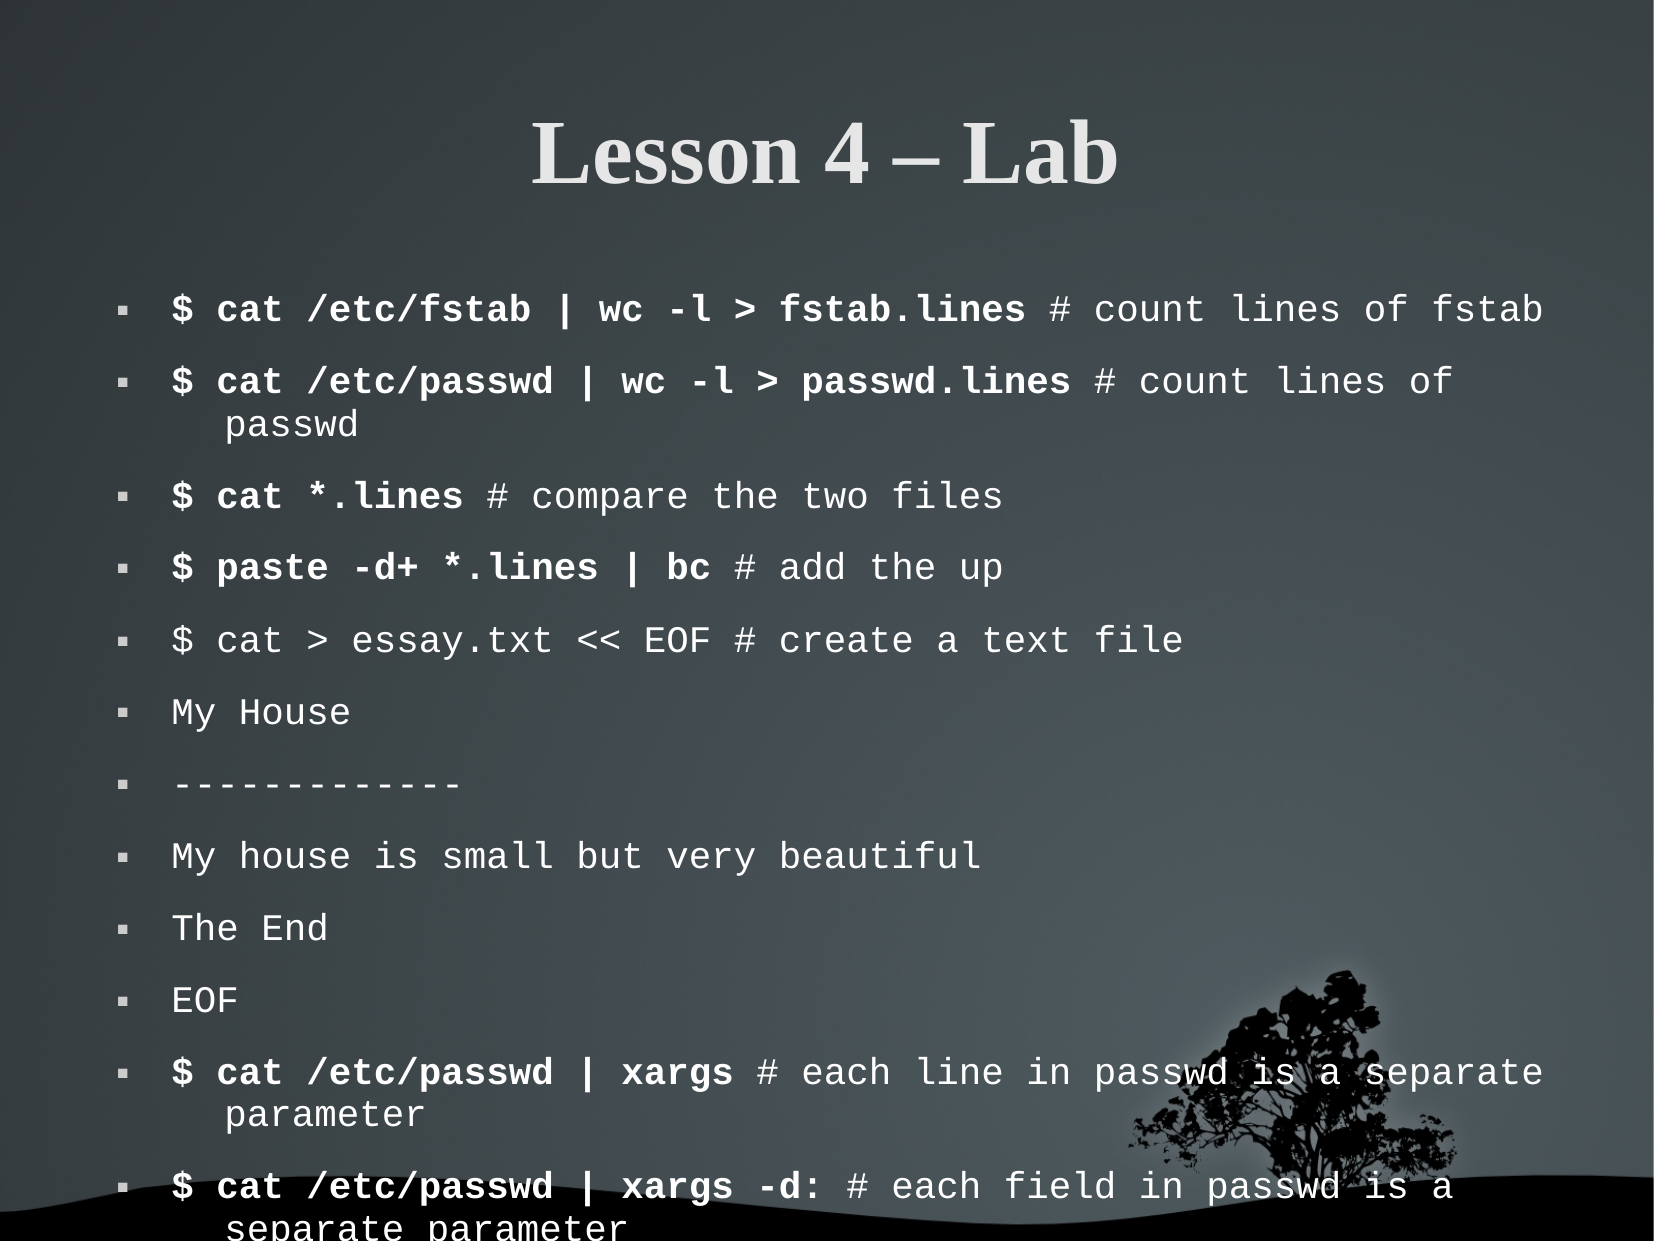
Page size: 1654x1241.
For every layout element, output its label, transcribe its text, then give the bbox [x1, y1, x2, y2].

title Lesson 4 – Lab [82, 49, 1571, 257]
picture [0, 0, 1654, 1241]
list $ cat /etc/fstab | wc -l > fstab.lines # count lines of fstab $ cat /etc/passwd | wc -l > passwd.lines # count lines of passwd $ cat *.lines # compare the two files $ paste -d+ *.lines | bc # add the up $ cat > essay.txt << EOF # create a text file My House ------------- My house is small but very beautiful The End EOF $ cat /etc/passwd | xargs # each line in passwd is a separate parameter $ cat /etc/passwd | xargs -d: # each field in passwd is a separate parameter $ cat /etc/passwd | xargs -d: -n 1 > user.list # Each field on a different line, saved in user.list [82, 290, 1571, 1241]
